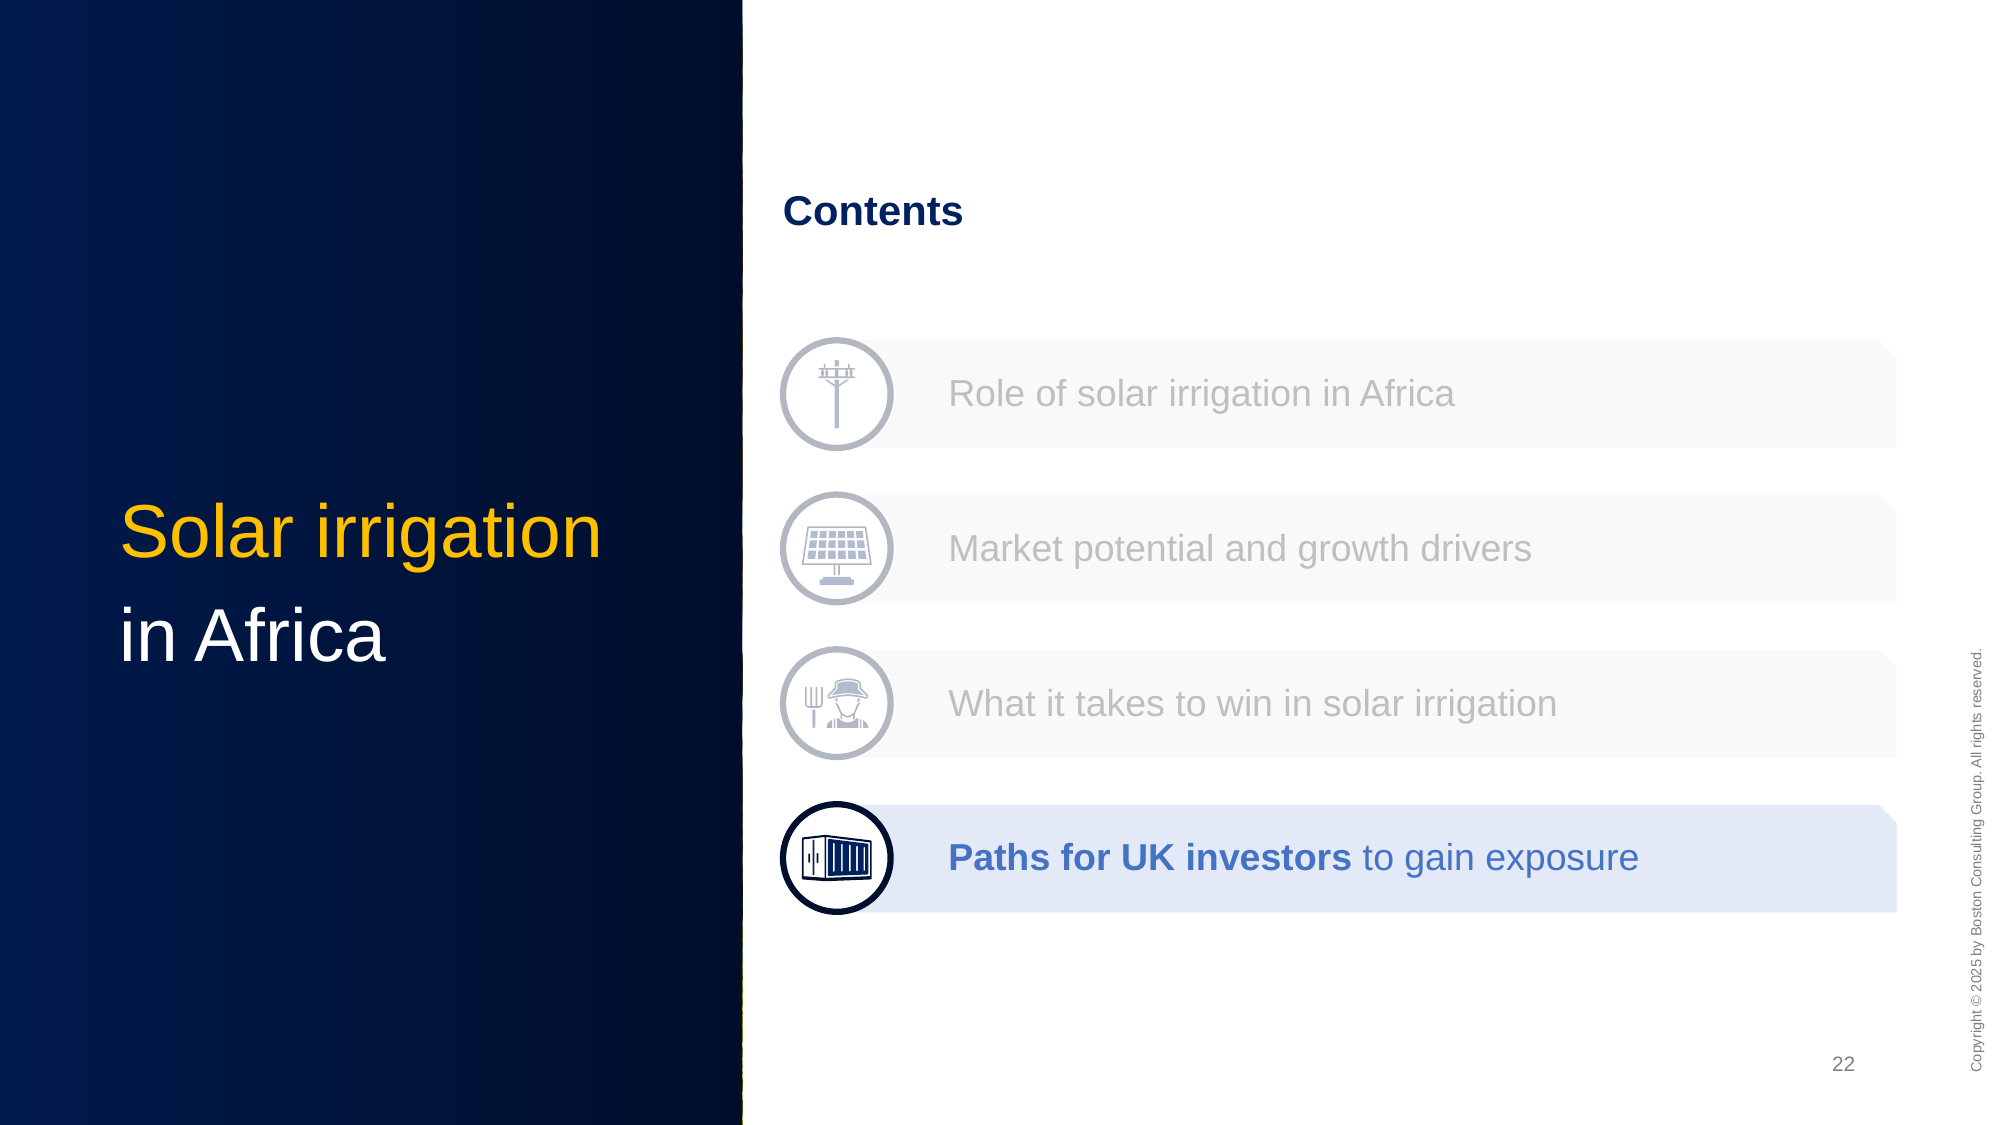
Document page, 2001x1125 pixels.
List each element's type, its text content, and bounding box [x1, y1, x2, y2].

text_box Paths for UK investors to gain exposure [948, 804, 1897, 913]
text_box [777, 334, 948, 454]
text_box [783, 804, 948, 913]
text_box Contents [783, 176, 1897, 247]
text_box What it takes to win in solar irrigation [948, 650, 1897, 758]
text_box Market potential and growth drivers [948, 495, 1897, 603]
text_box Role of solar irrigation in Africa [948, 340, 1897, 448]
text_box Solar irrigation in Africa [103, 461, 665, 678]
text_box [777, 643, 948, 763]
text_box [777, 489, 948, 608]
text_box [0, 0, 742, 1125]
